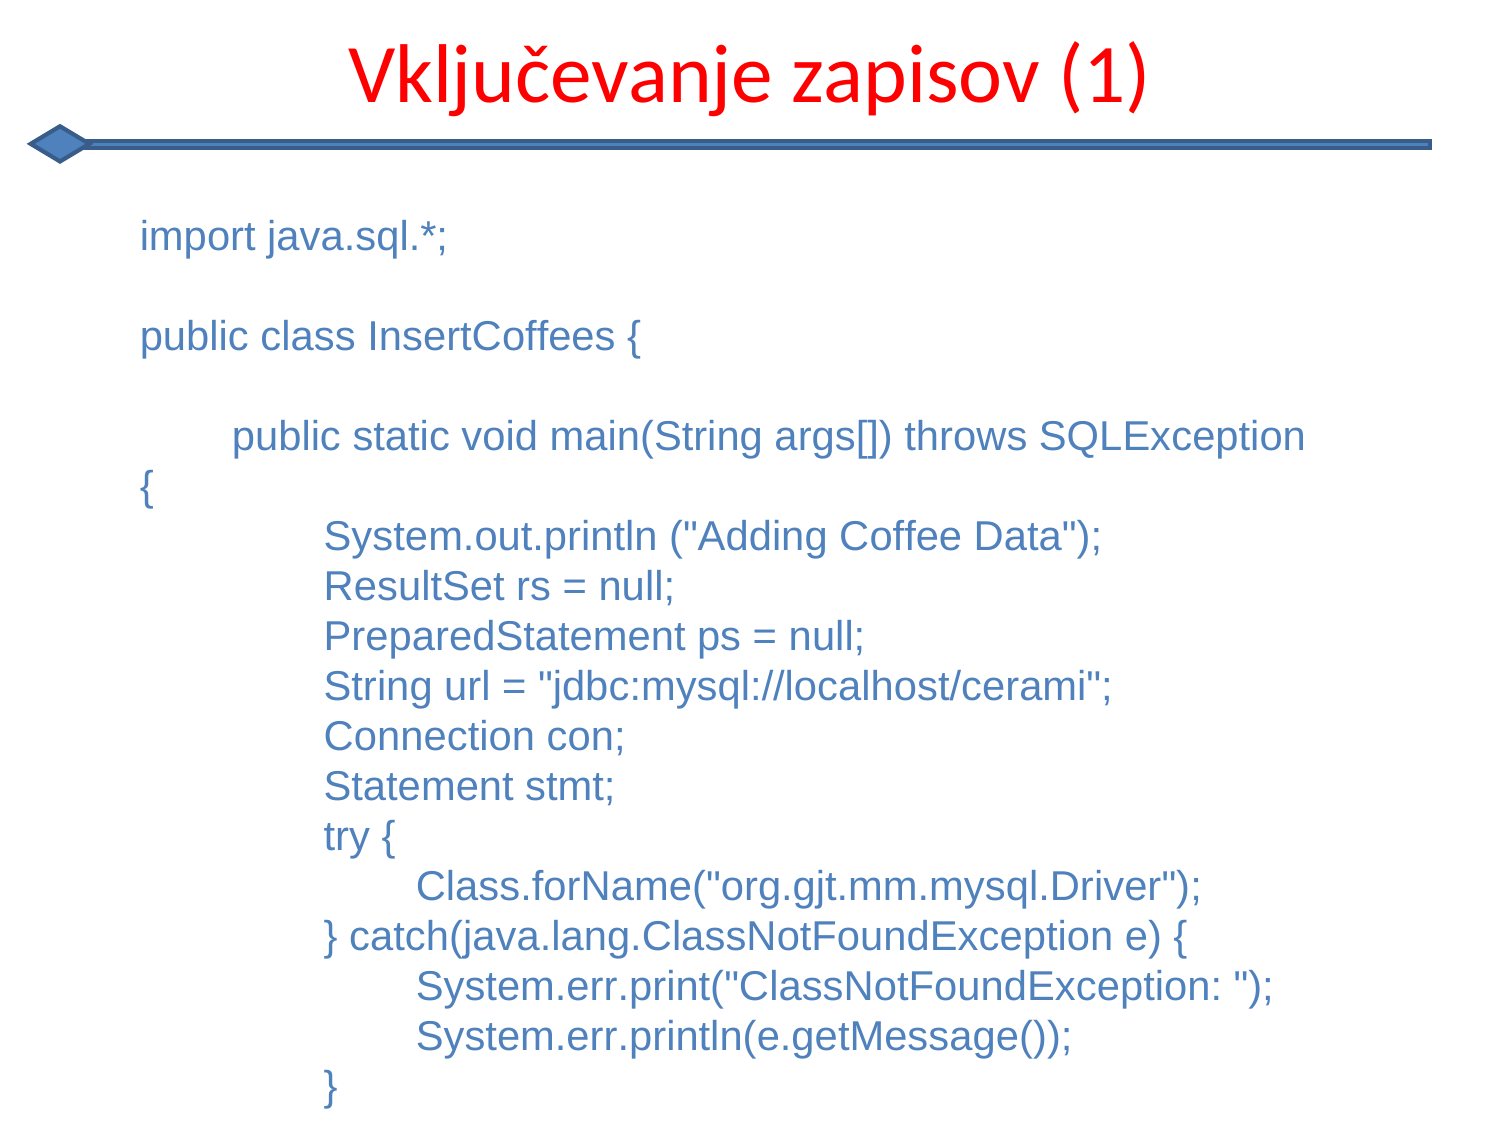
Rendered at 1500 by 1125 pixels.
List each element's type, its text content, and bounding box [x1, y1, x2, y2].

text_box import java.sql.*; public class InsertCoffees { public static void main(String args[]) throws SQLException { System.out.println ("Adding Coffee Data"); ResultSet rs = null; PreparedStatement ps = null; String url = "jdbc:mysql://localhost/cerami"; Connection con; Statement stmt; try { Class.forName("org.gjt.mm.mysql.Driver"); } catch(java.lang.ClassNotFoundException e) { System.err.print("ClassNotFoundException: "); System.err.println(e.getMessage()); } [125, 200, 1331, 1117]
title Vključevanje zapisov (1) [75, 0, 1426, 138]
